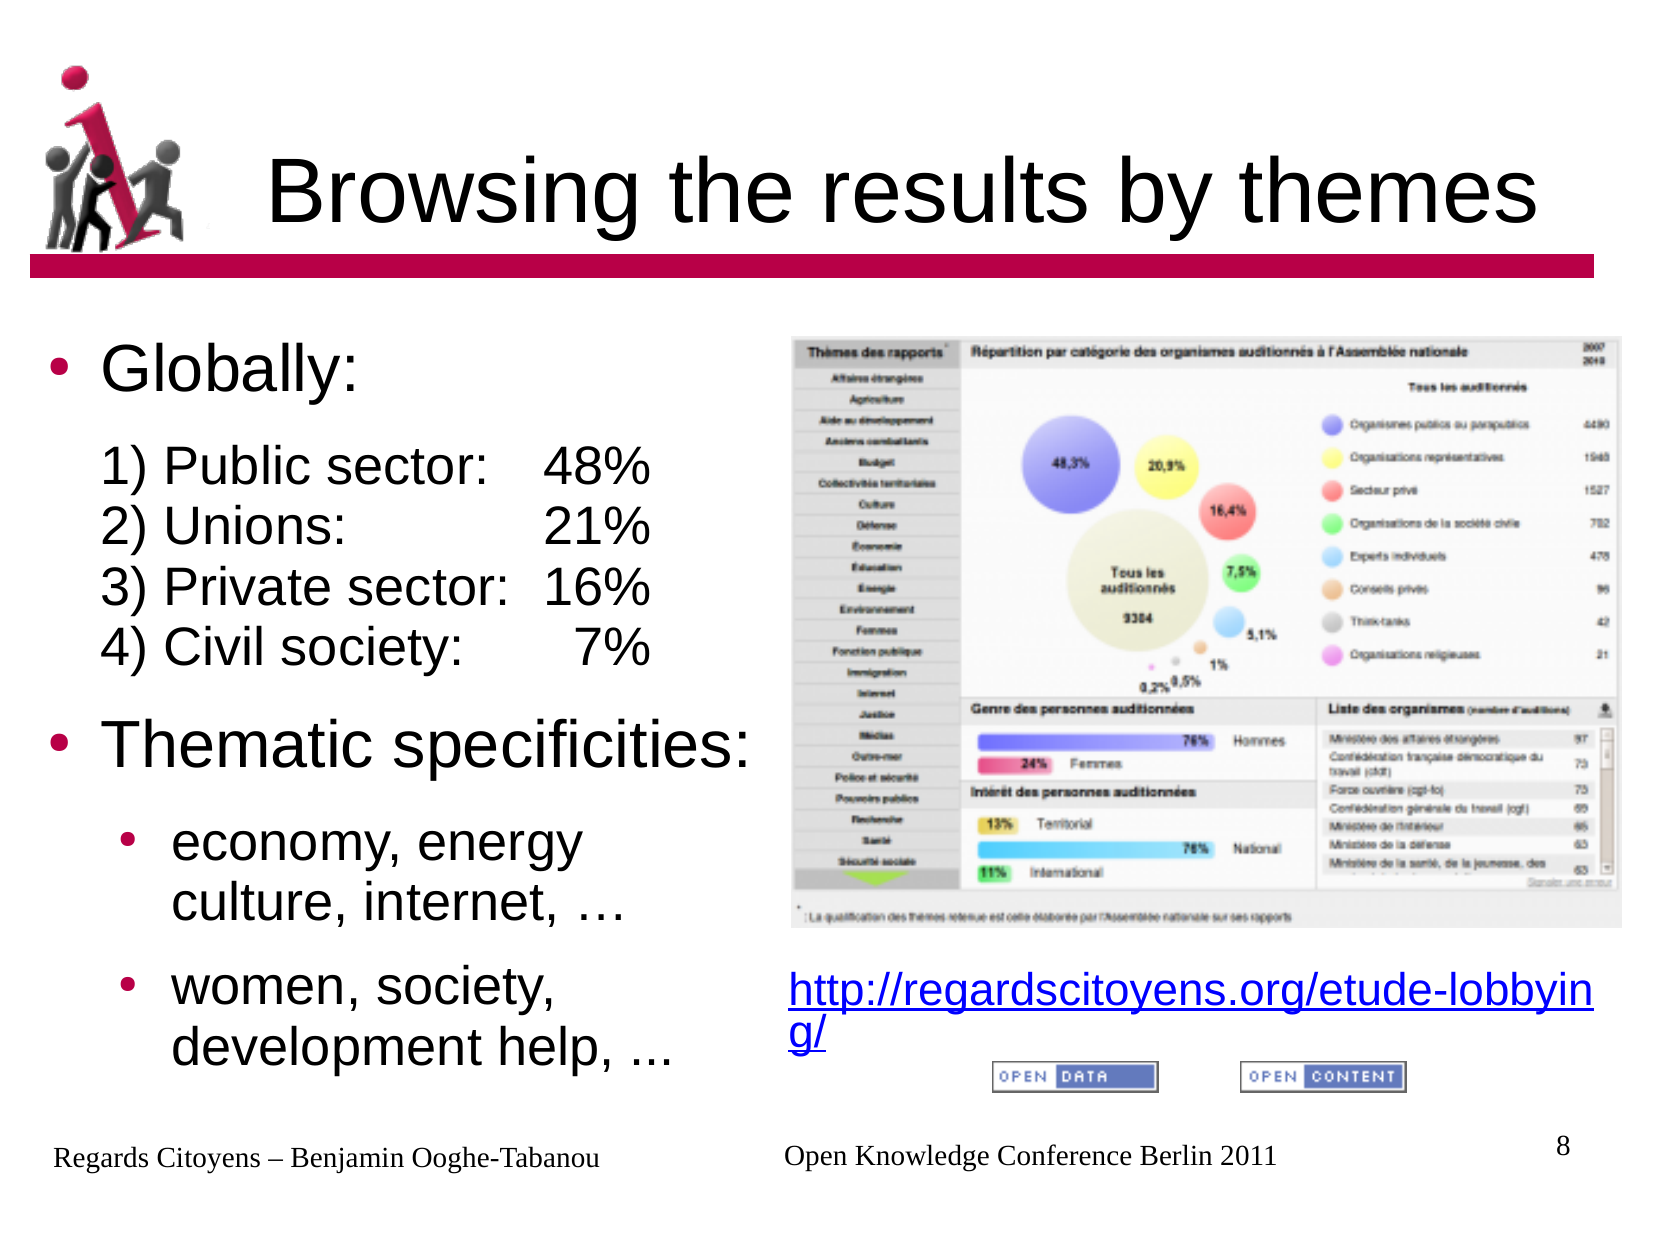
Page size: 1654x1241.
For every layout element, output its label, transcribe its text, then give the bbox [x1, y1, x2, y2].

title Browsing the results by themes [159, 94, 1648, 287]
picture [1240, 1061, 1407, 1093]
picture [29, 60, 210, 254]
text_box http://regardscitoyens.org/etude-lobbying/ [773, 956, 1630, 1023]
list Globally: 1) Public sector: 48% 2) Unions: 21% 3) Private sector: 16% 4) Civil society: 7% Thematic specificities: economy, energy culture, internet, … women, society, development help, ... [29, 330, 1654, 1150]
picture [992, 1061, 1159, 1093]
list [29, 1150, 1654, 1191]
